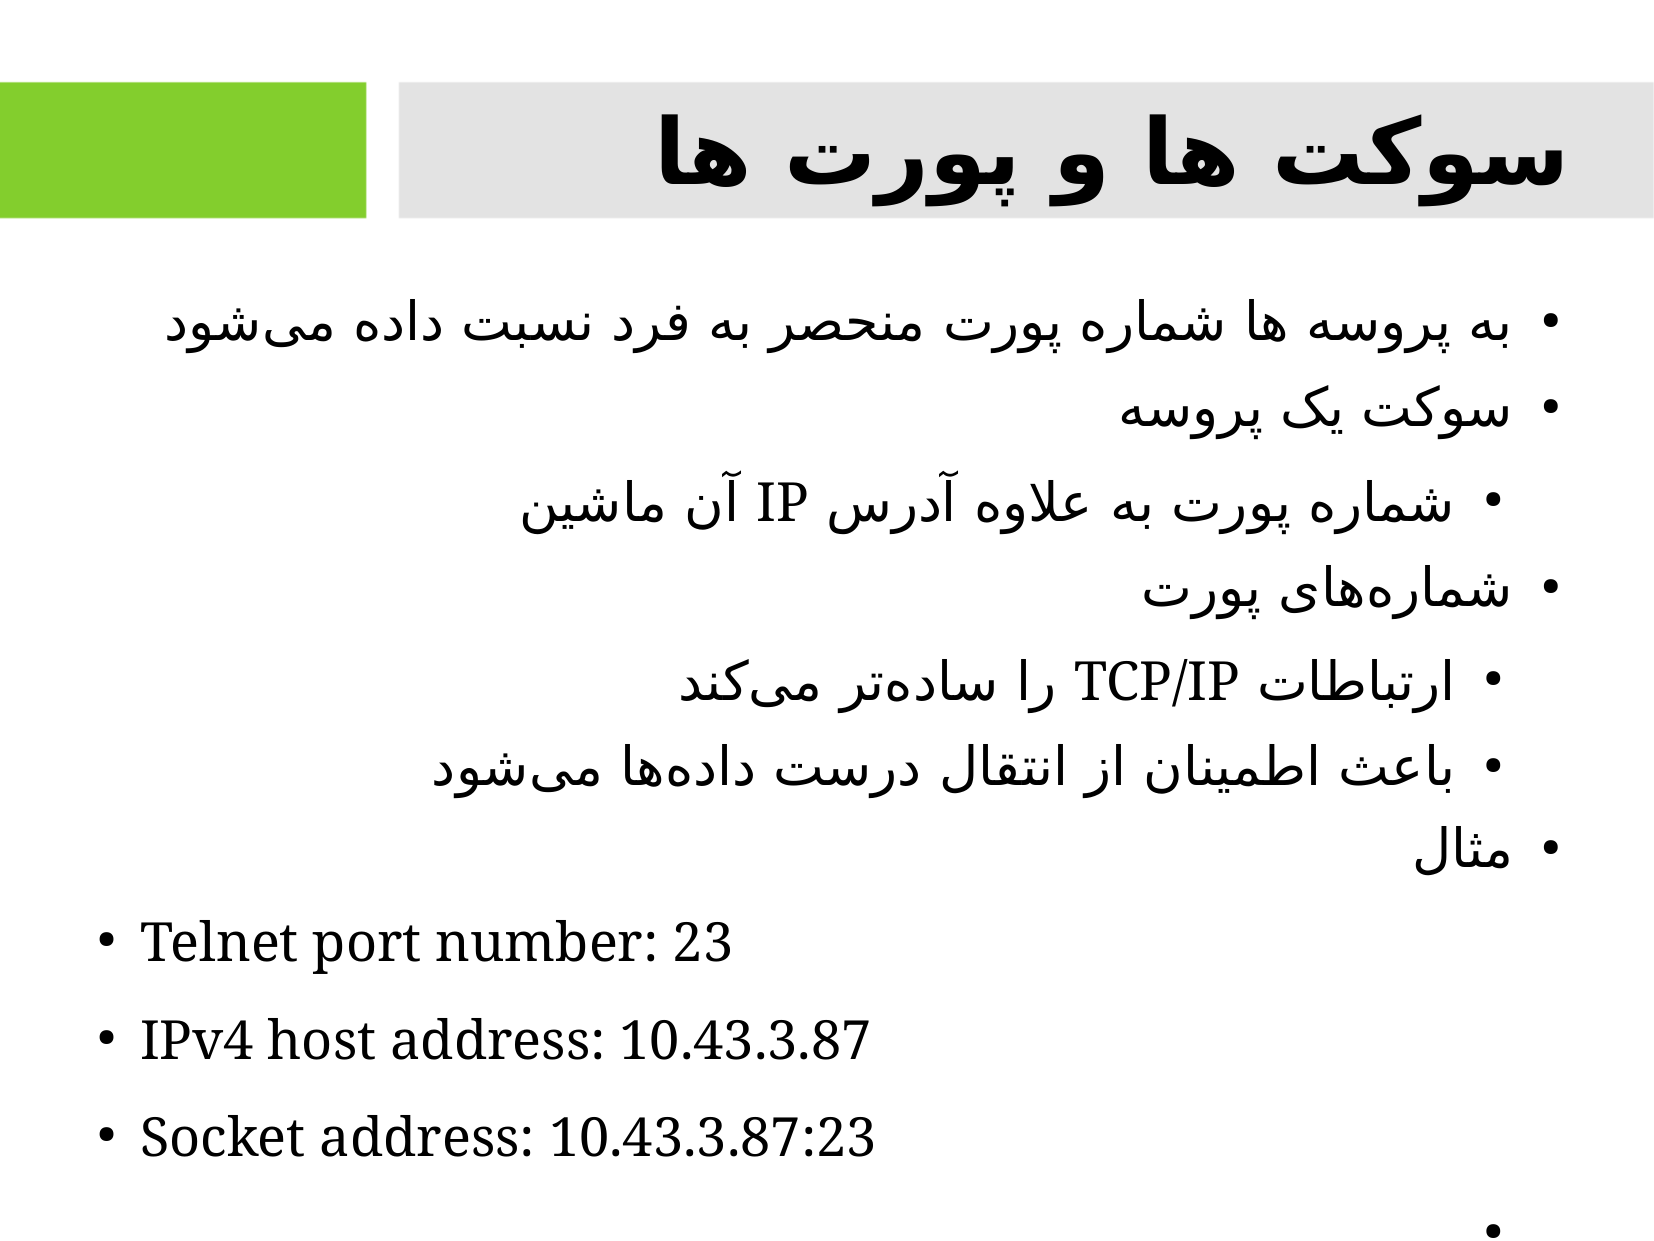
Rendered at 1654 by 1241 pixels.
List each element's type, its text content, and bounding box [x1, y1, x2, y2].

list به پروسه ها شماره پورت منحصر به فرد نسبت داده می‌شود سوکت یک پروسه شماره پورت به علاوه آدرس IP آن ماشین شماره‌های پورت ارتباطات TCP/IP را ساده‌تر می‌کند باعث اطمینان از انتقال درست داده‌ها می‌شود مثال Telnet port number: 23 IPv4 host address: 10.43.3.87 Socket address: 10.43.3.87:23 [82, 290, 1571, 1182]
title سوکت ها و پورت ها [82, 49, 1571, 257]
picture [0, 0, 1654, 1241]
